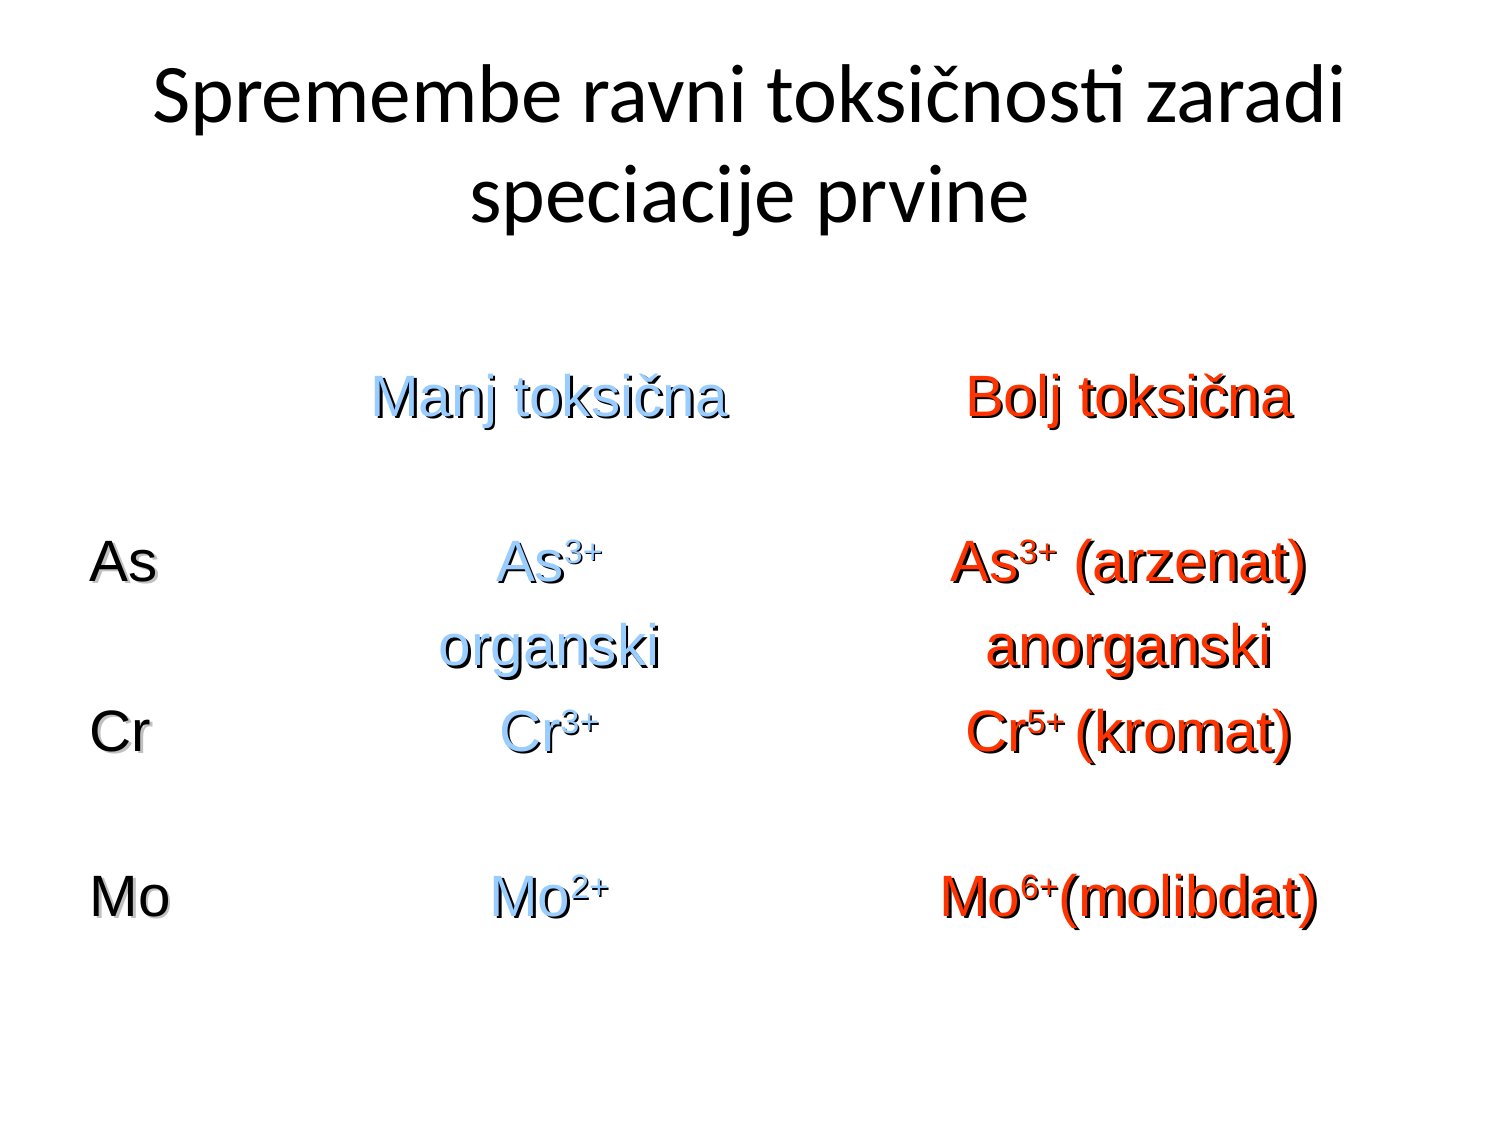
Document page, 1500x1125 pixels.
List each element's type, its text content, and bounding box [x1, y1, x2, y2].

table_cell Cr [75, 685, 266, 850]
table_header Bolj toksična [833, 350, 1425, 515]
table_cell Cr5+ (kromat) [833, 685, 1425, 850]
table_cell As [75, 515, 266, 685]
table_header [75, 350, 266, 515]
table_cell Cr3+ [266, 685, 833, 850]
table_cell As3+ organski [266, 515, 833, 685]
table_cell Mo6+(molibdat) [833, 850, 1425, 1015]
table_cell Mo [75, 850, 266, 1015]
table_cell Mo2+ [266, 850, 833, 1015]
title Spremembe ravni toksičnosti zaradi speciacije prvine [75, 31, 1426, 247]
table_header Manj toksična [266, 350, 833, 515]
table_cell As3+ (arzenat) anorganski [833, 515, 1425, 685]
